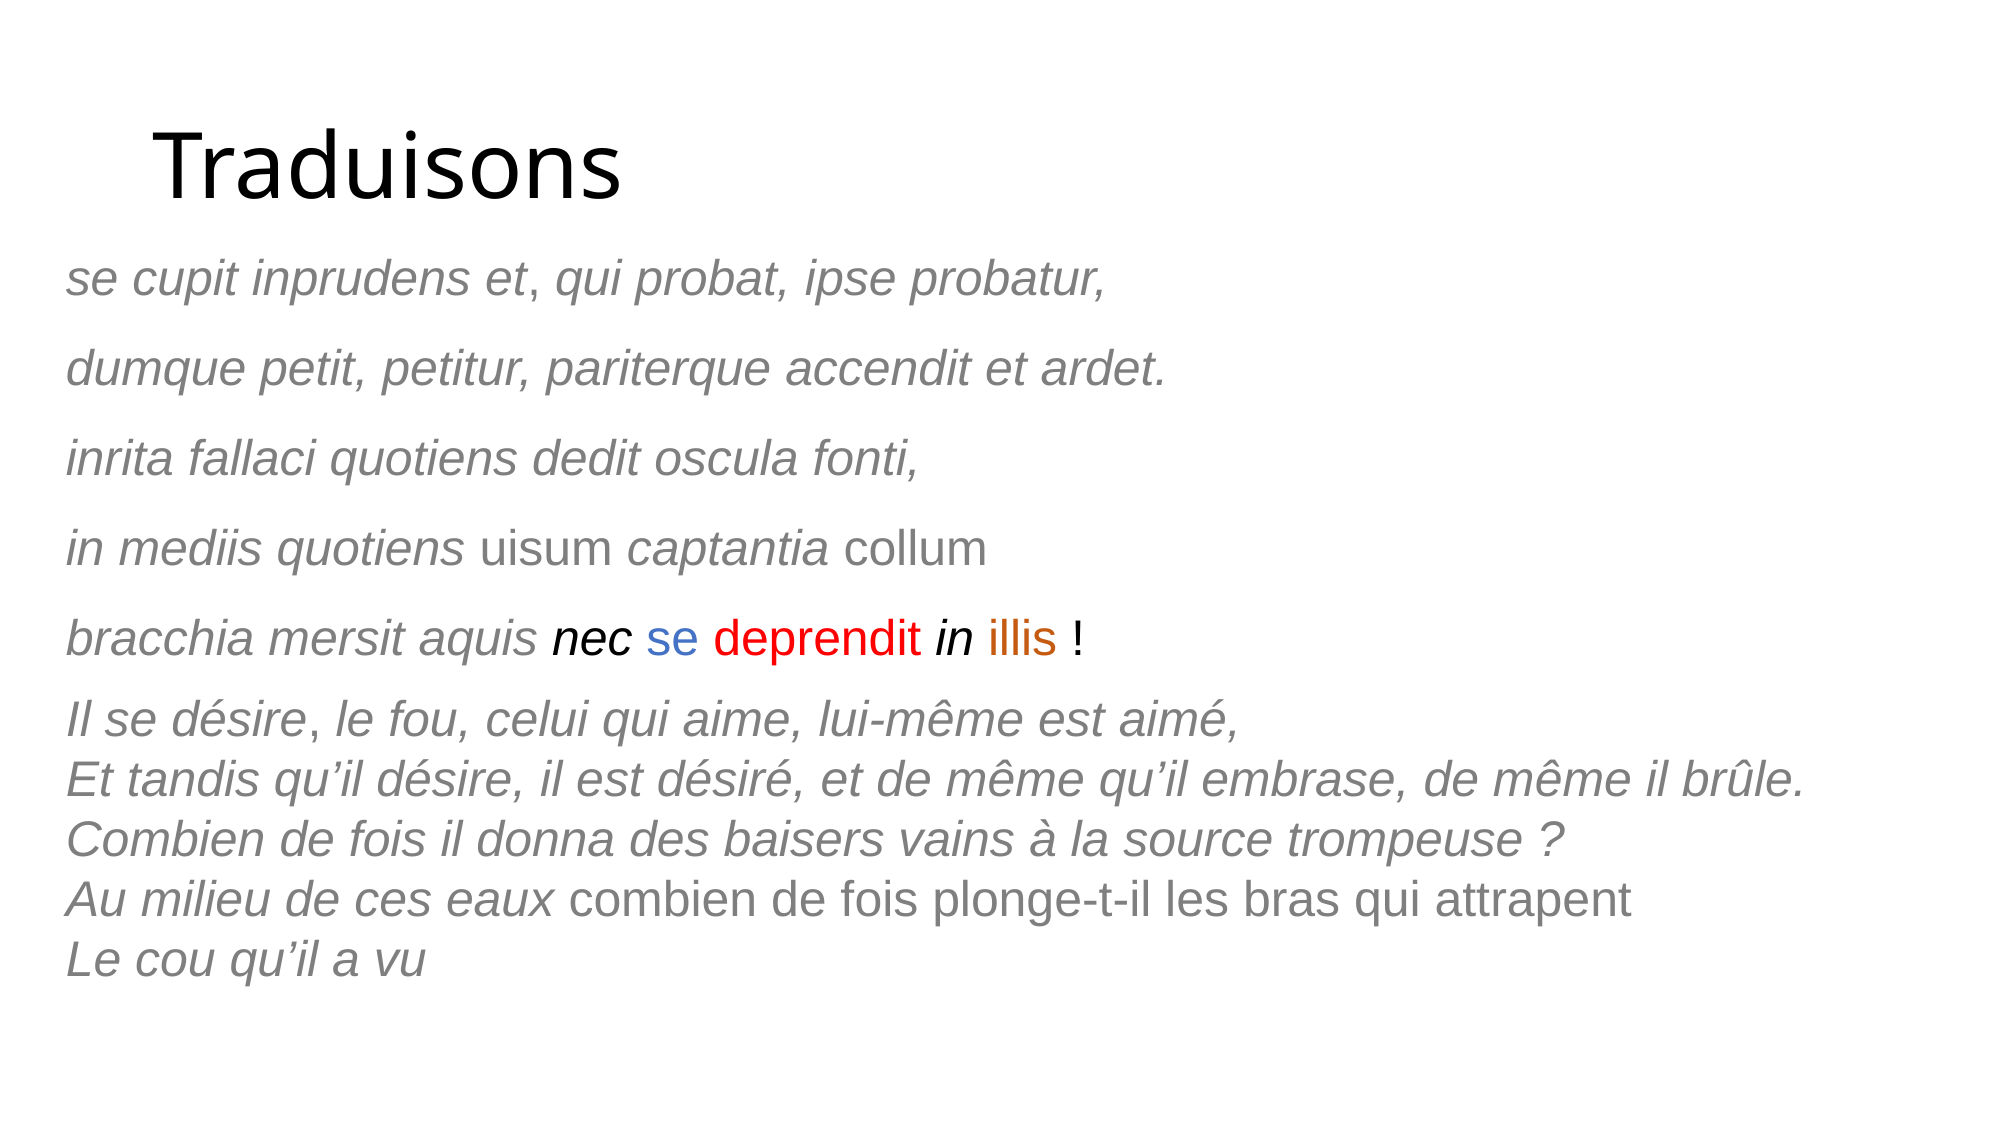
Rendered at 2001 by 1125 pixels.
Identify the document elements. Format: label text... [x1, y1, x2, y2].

list se cupit inprudens et, qui probat, ipse probatur, dumque petit, petitur, pariterque accendit et ardet. inrita fallaci quotiens dedit oscula fonti, in mediis quotiens uisum captantia collum bracchia mersit aquis nec se deprendit in illis ! Il se désire, le fou, celui qui aime, lui-même est aimé, Et tandis qu’il désire, il est désiré, et de même qu’il embrase, de même il brûle. Combien de fois il donna des baisers vains à la source trompeuse ? Au milieu de ces eaux combien de fois plonge-t-il les bras qui attrapent Le cou qu’il a vu [50, 207, 2000, 1083]
title Traduisons [137, 59, 1863, 207]
